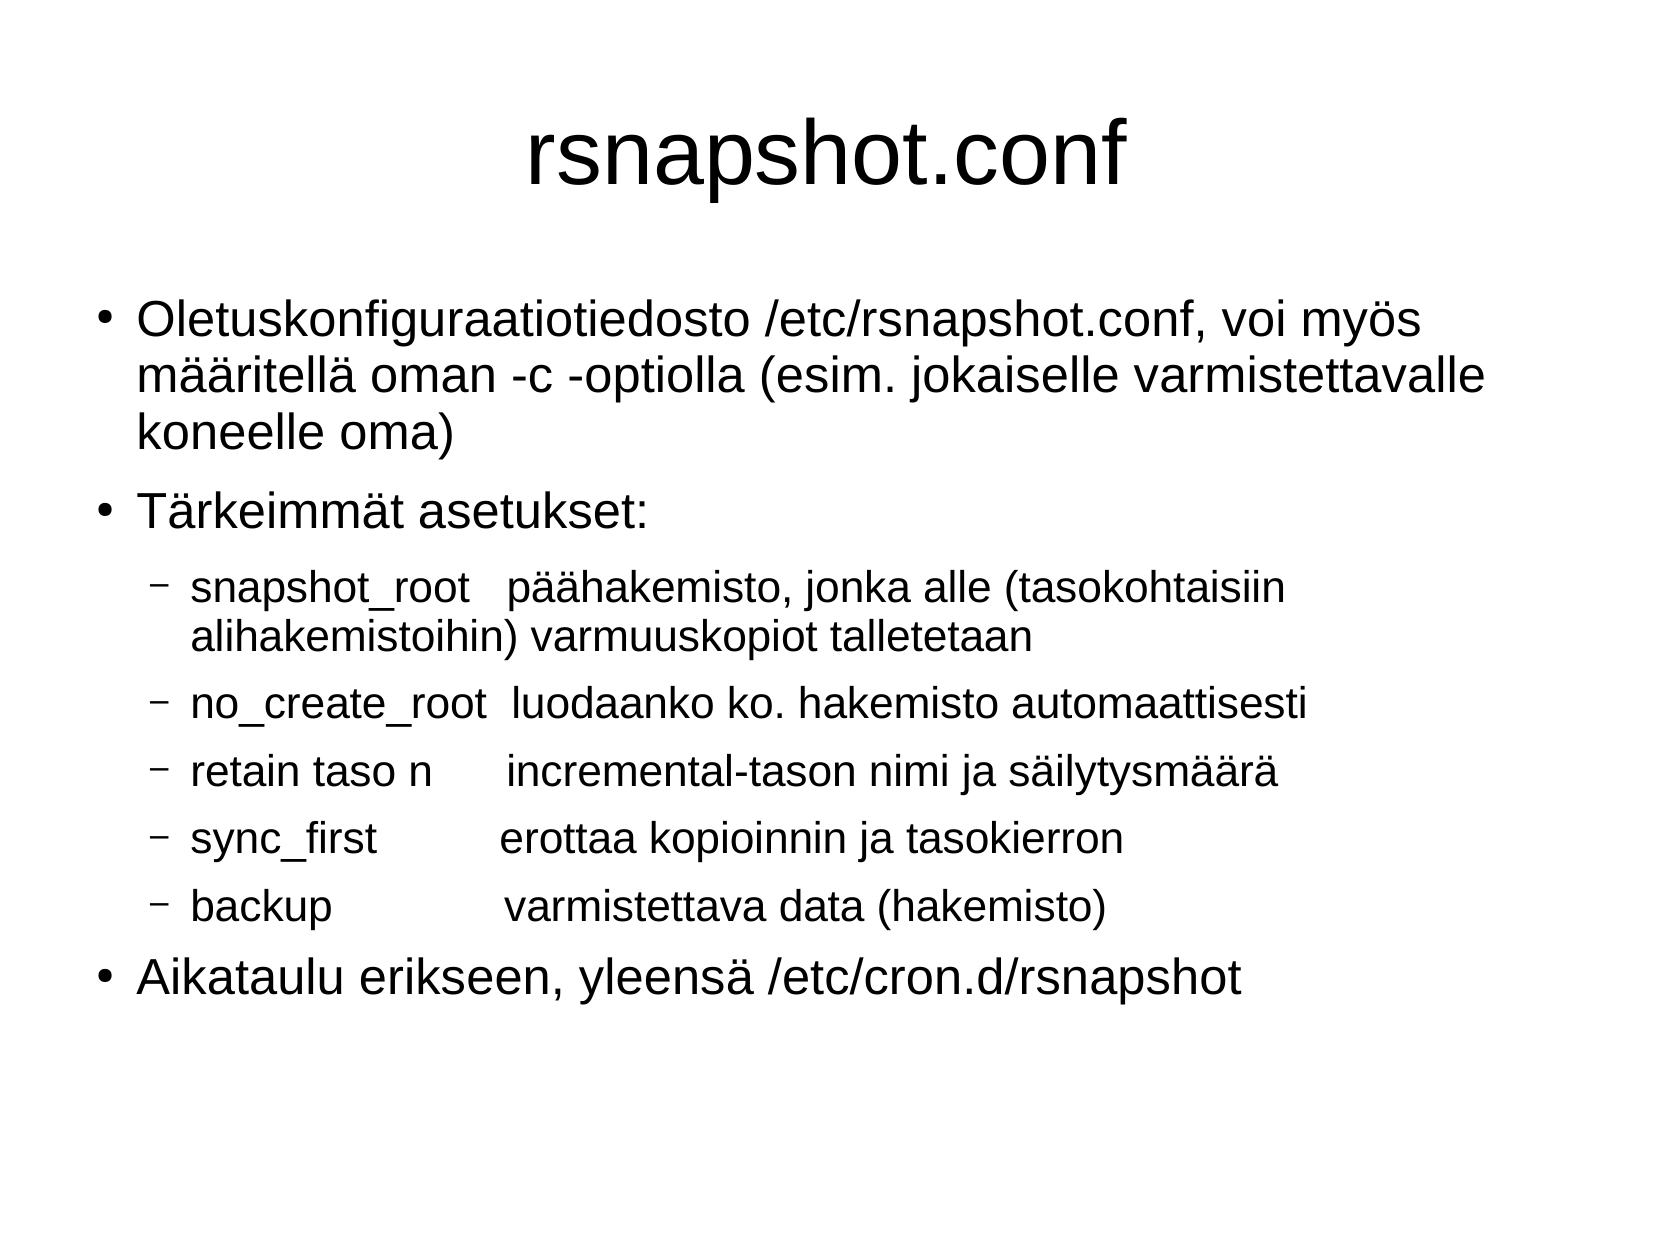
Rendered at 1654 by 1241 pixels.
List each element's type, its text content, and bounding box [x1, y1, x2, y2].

title rsnapshot.conf [82, 49, 1571, 257]
list Oletuskonfiguraatiotiedosto /etc/rsnapshot.conf, voi myös määritellä oman -c -optiolla (esim. jokaiselle varmistettavalle koneelle oma) Tärkeimmät asetukset: snapshot_root päähakemisto, jonka alle (tasokohtaisiin alihakemistoihin) varmuuskopiot talletetaan no_create_root luodaanko ko. hakemisto automaattisesti retain taso n incremental-tason nimi ja säilytysmäärä sync_first erottaa kopioinnin ja tasokierron backup varmistettava data (hakemisto) Aikataulu erikseen, yleensä /etc/cron.d/rsnapshot [82, 290, 1571, 1010]
